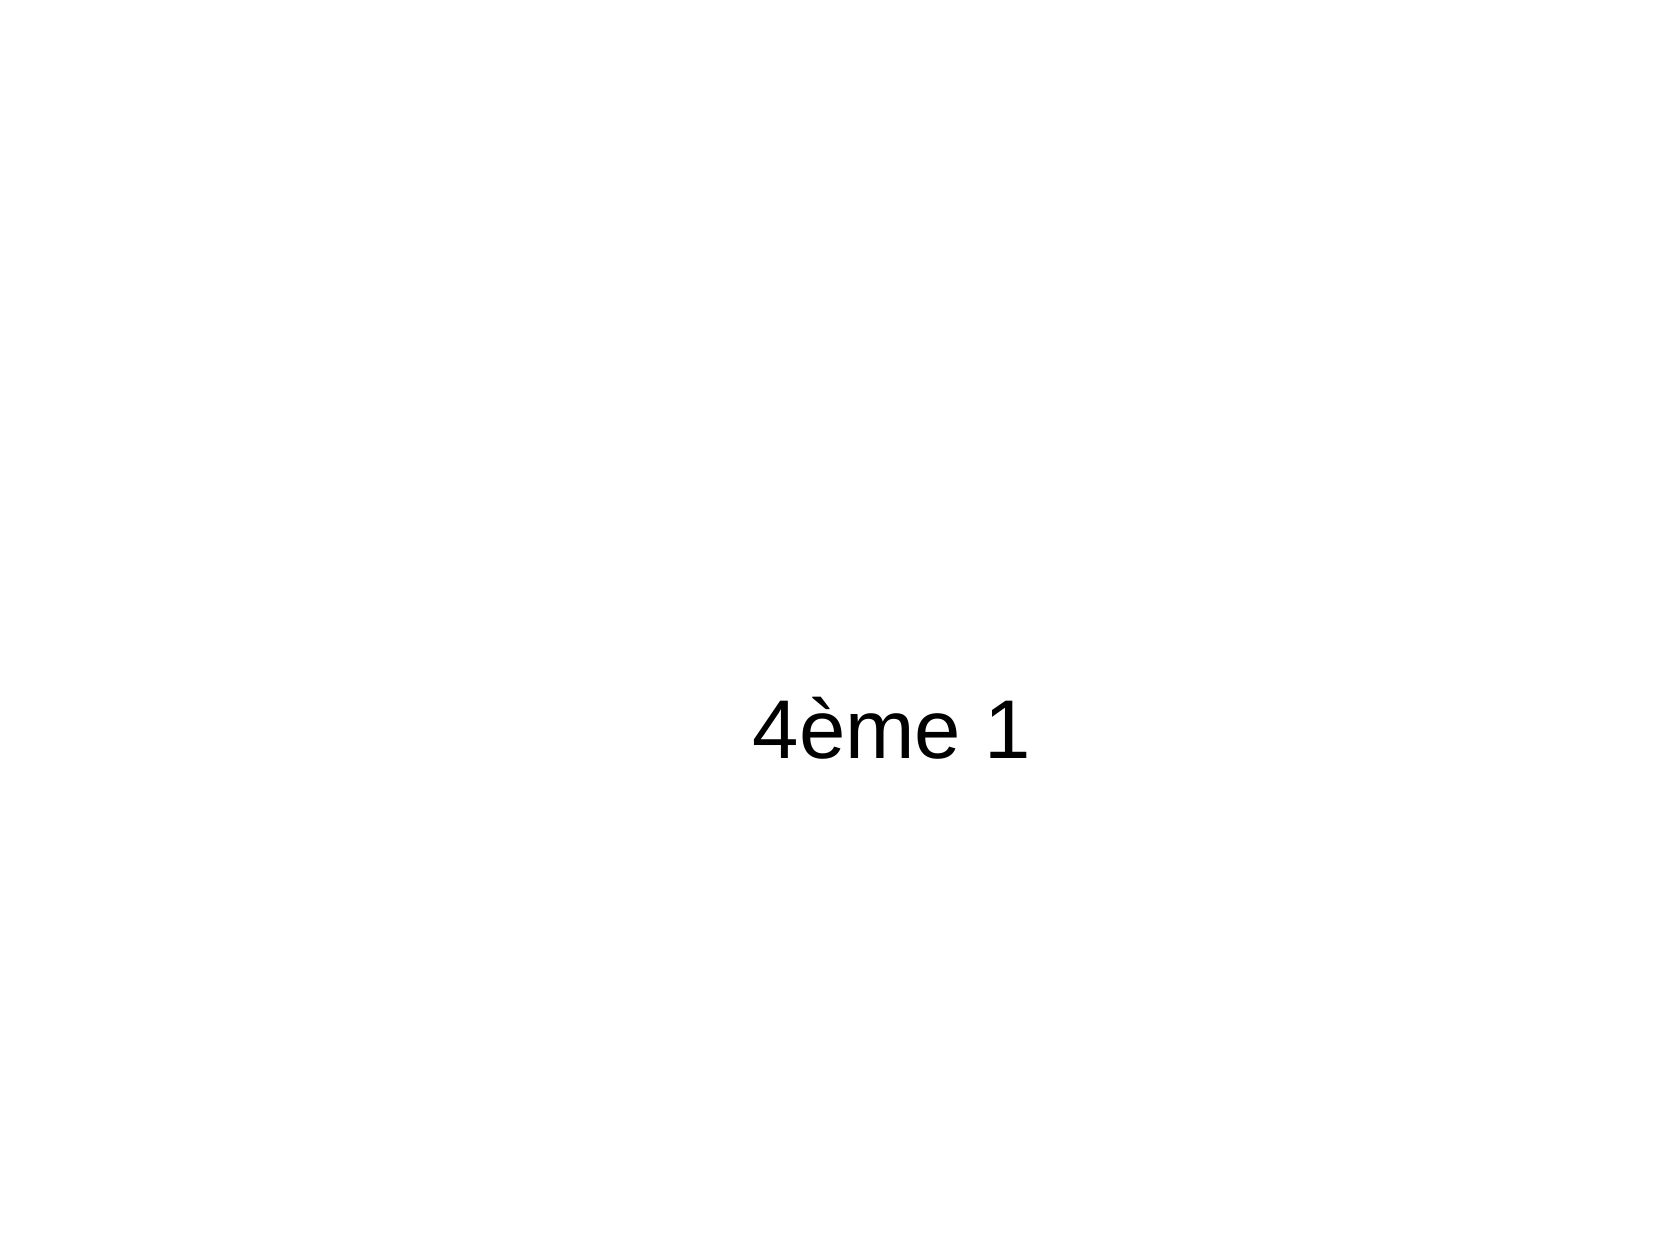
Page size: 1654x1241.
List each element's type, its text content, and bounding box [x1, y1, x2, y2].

text_box 4ème 1 [738, 676, 1046, 785]
